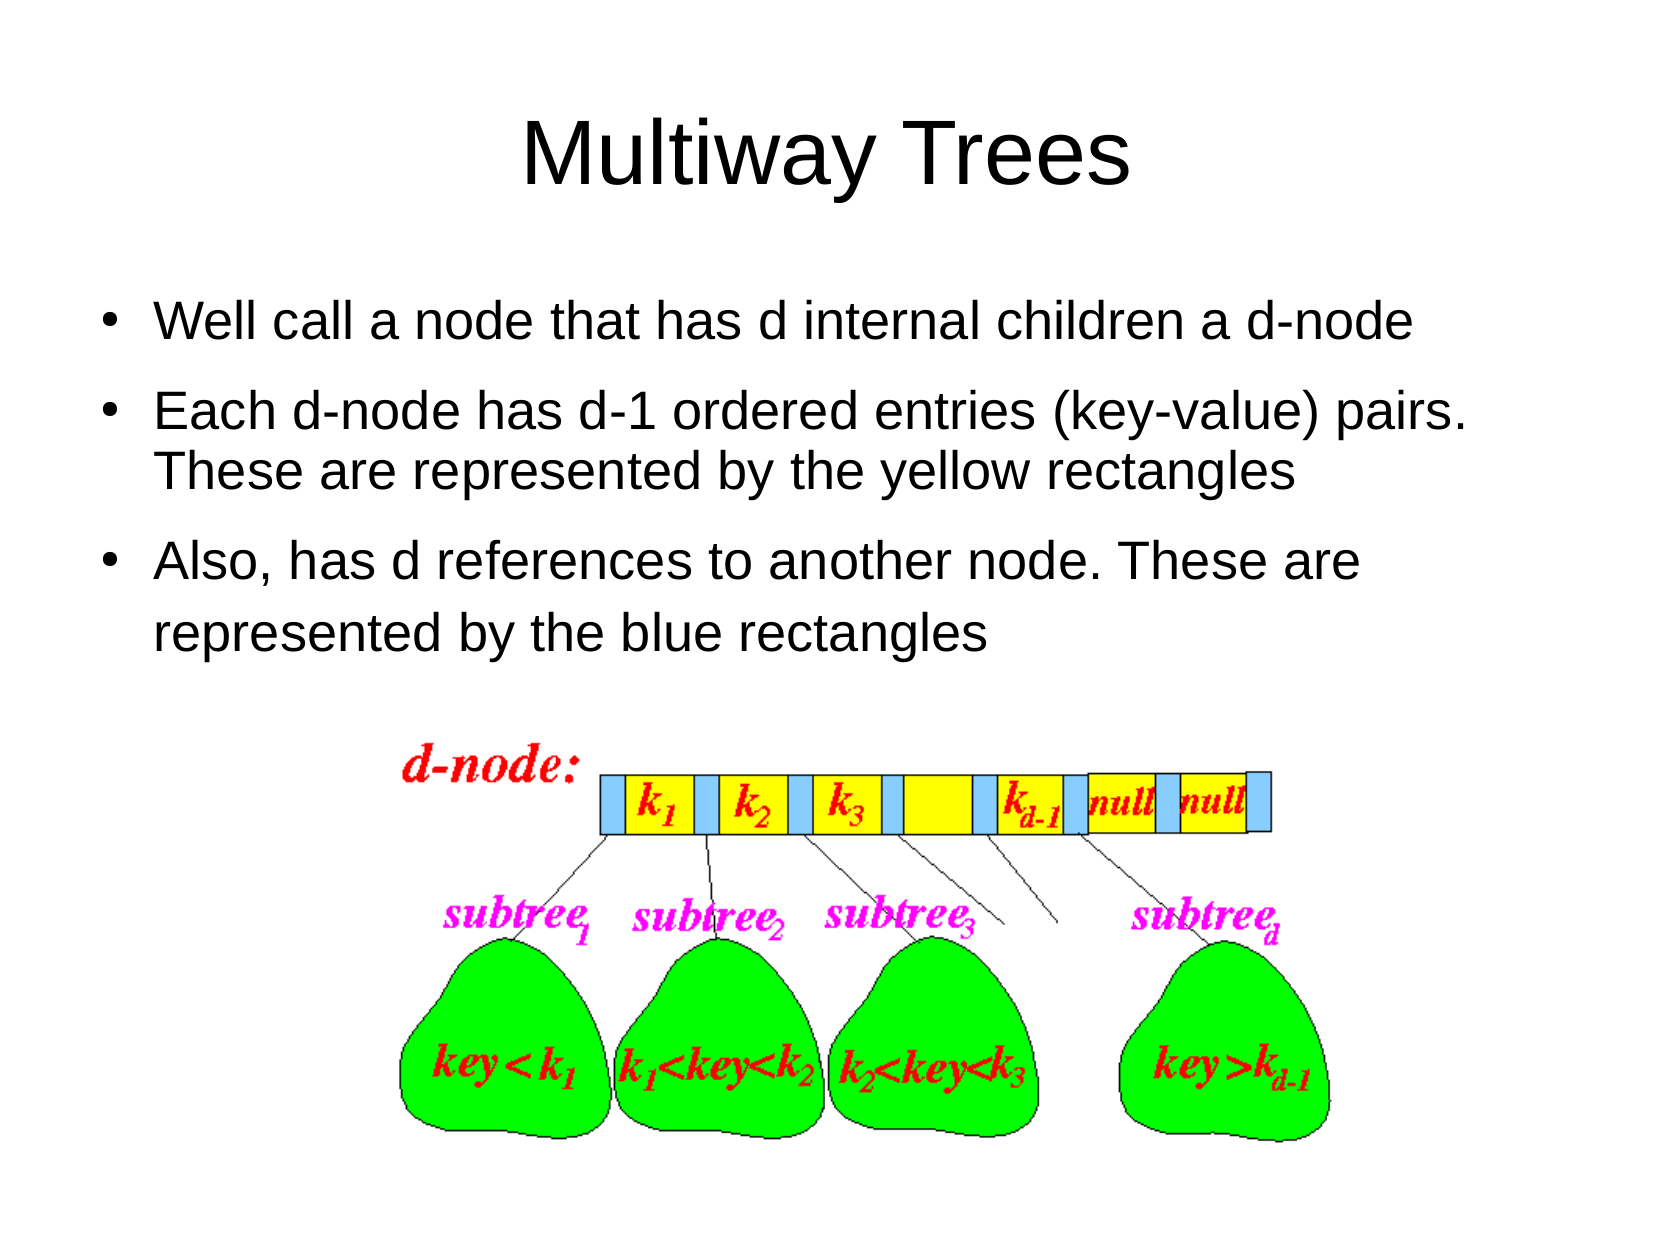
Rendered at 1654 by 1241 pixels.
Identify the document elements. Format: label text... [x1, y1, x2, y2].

picture [334, 712, 1388, 1163]
title Multiway Trees [82, 49, 1571, 257]
list Well call a node that has d internal children a d-node Each d-node has d-1 ordered entries (key-value) pairs. These are represented by the yellow rectangles Also, has d references to another node. These are represented by the blue rectangles [82, 290, 1571, 681]
